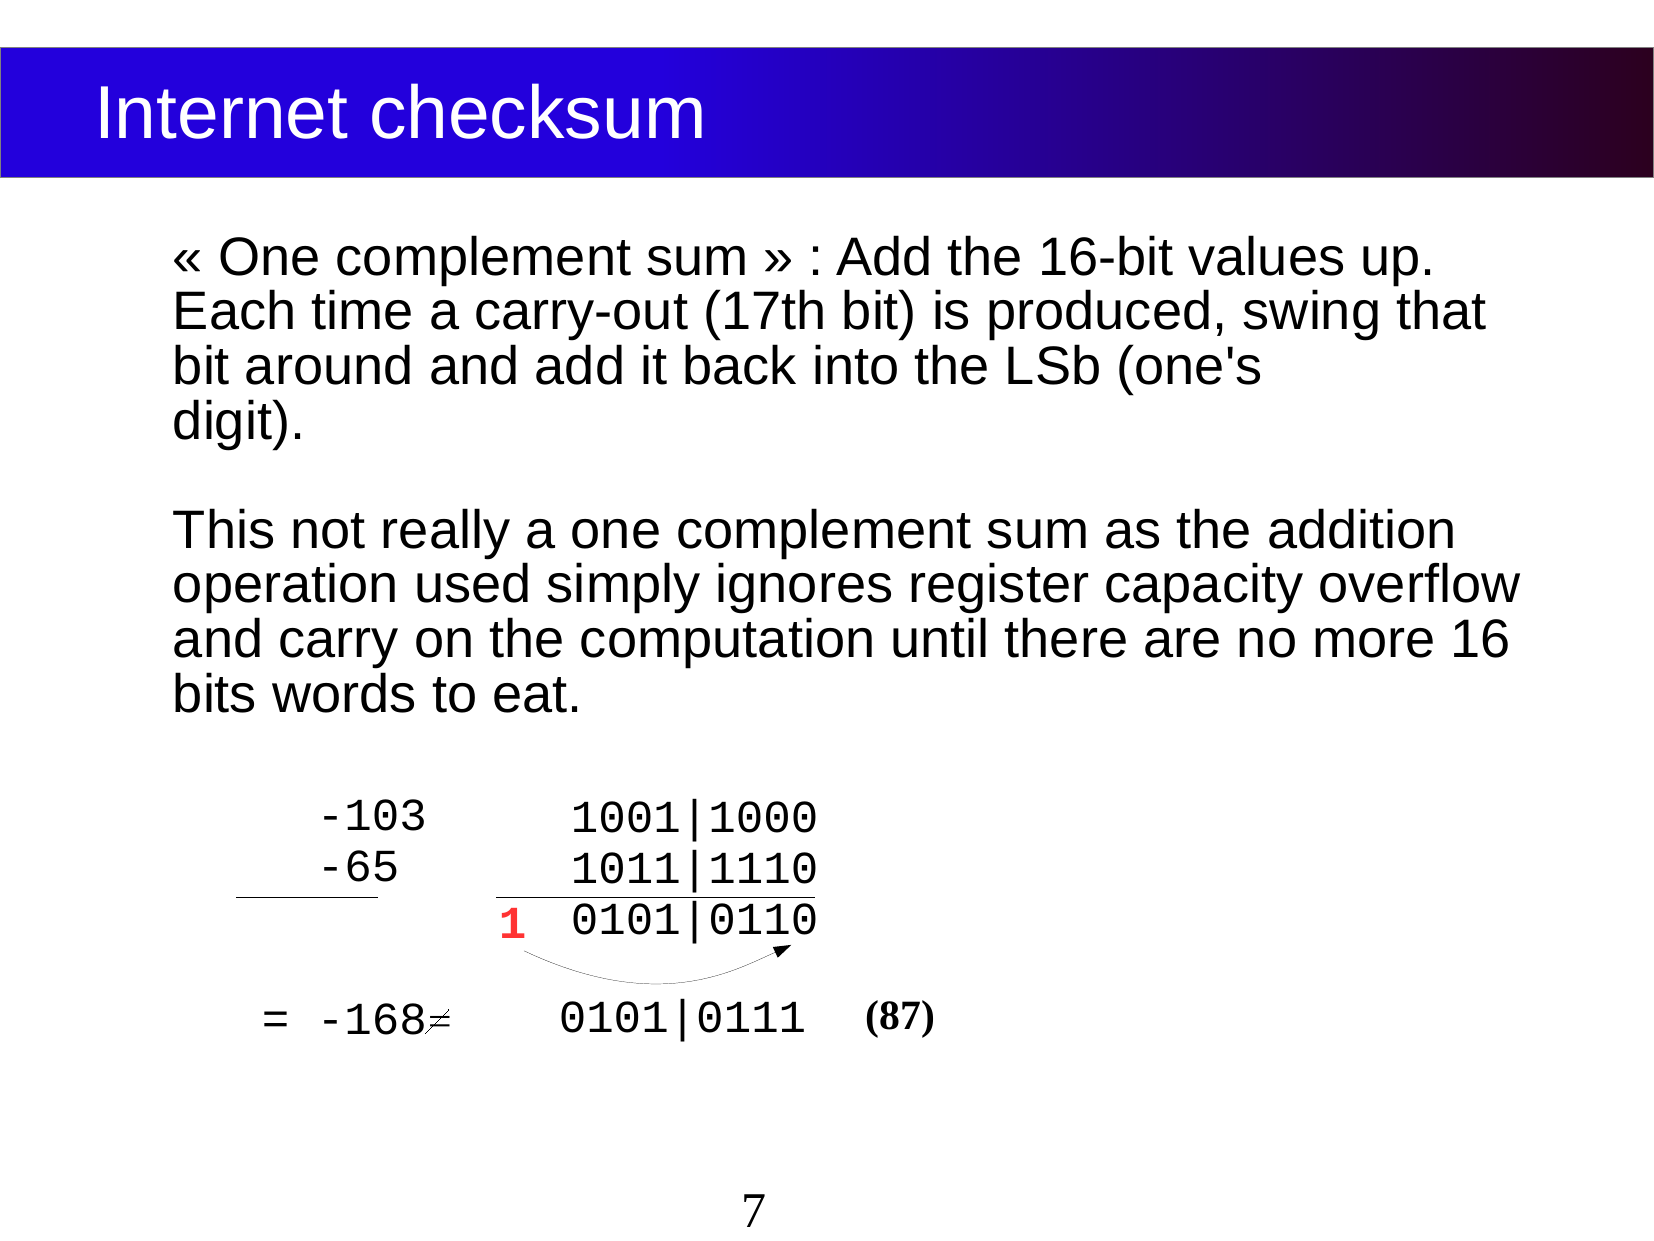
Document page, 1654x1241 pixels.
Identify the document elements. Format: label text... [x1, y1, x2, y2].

text_box 1001|1000 1011|1110 0101|0110 [509, 791, 826, 945]
text_box = [413, 986, 473, 1052]
text_box (87) [850, 980, 1040, 1046]
text_box -103 -65 = -168 [255, 789, 434, 1045]
title Internet checksum [47, 6, 1477, 225]
text_box 1 [484, 885, 544, 956]
text_box 0101|0111 [497, 992, 814, 1044]
list « One complement sum » : Add the 16-bit values up. Each time a carry-out (17th bit) is produced, swing that bit around and add it back into the LSb (one's digit). This not really a one complement sum as the addition operation used simply ignores register capacity overflow and carry on the computation until there are no more 16 bits words to eat. [116, 231, 1528, 951]
